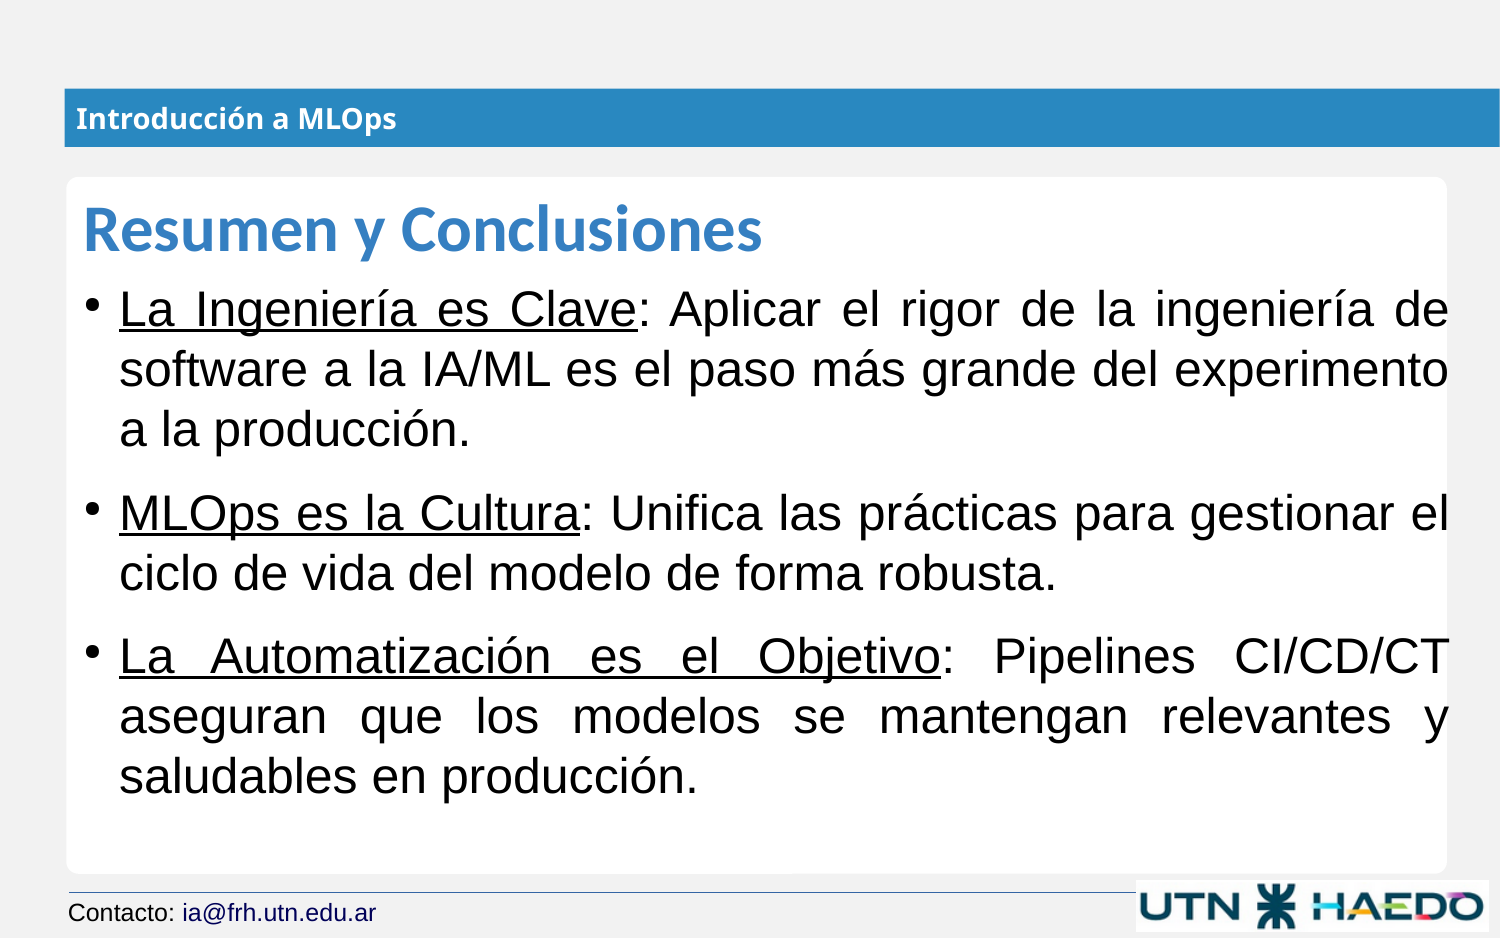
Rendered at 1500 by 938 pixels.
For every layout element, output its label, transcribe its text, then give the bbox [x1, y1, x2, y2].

text_box Resumen y Conclusiones La Ingeniería es Clave: Aplicar el rigor de la ingeniería de software a la IA/ML es el paso más grande del experimento a la producción. MLOps es la Cultura: Unifica las prácticas para gestionar el ciclo de vida del modelo de forma robusta. La Automatización es el Objetivo: Pipelines CI/CD/CT aseguran que los modelos se mantengan relevantes y saludables en producción. [68, 177, 1465, 874]
picture [1136, 880, 1489, 932]
text_box Introducción a MLOps [64, 88, 1500, 147]
